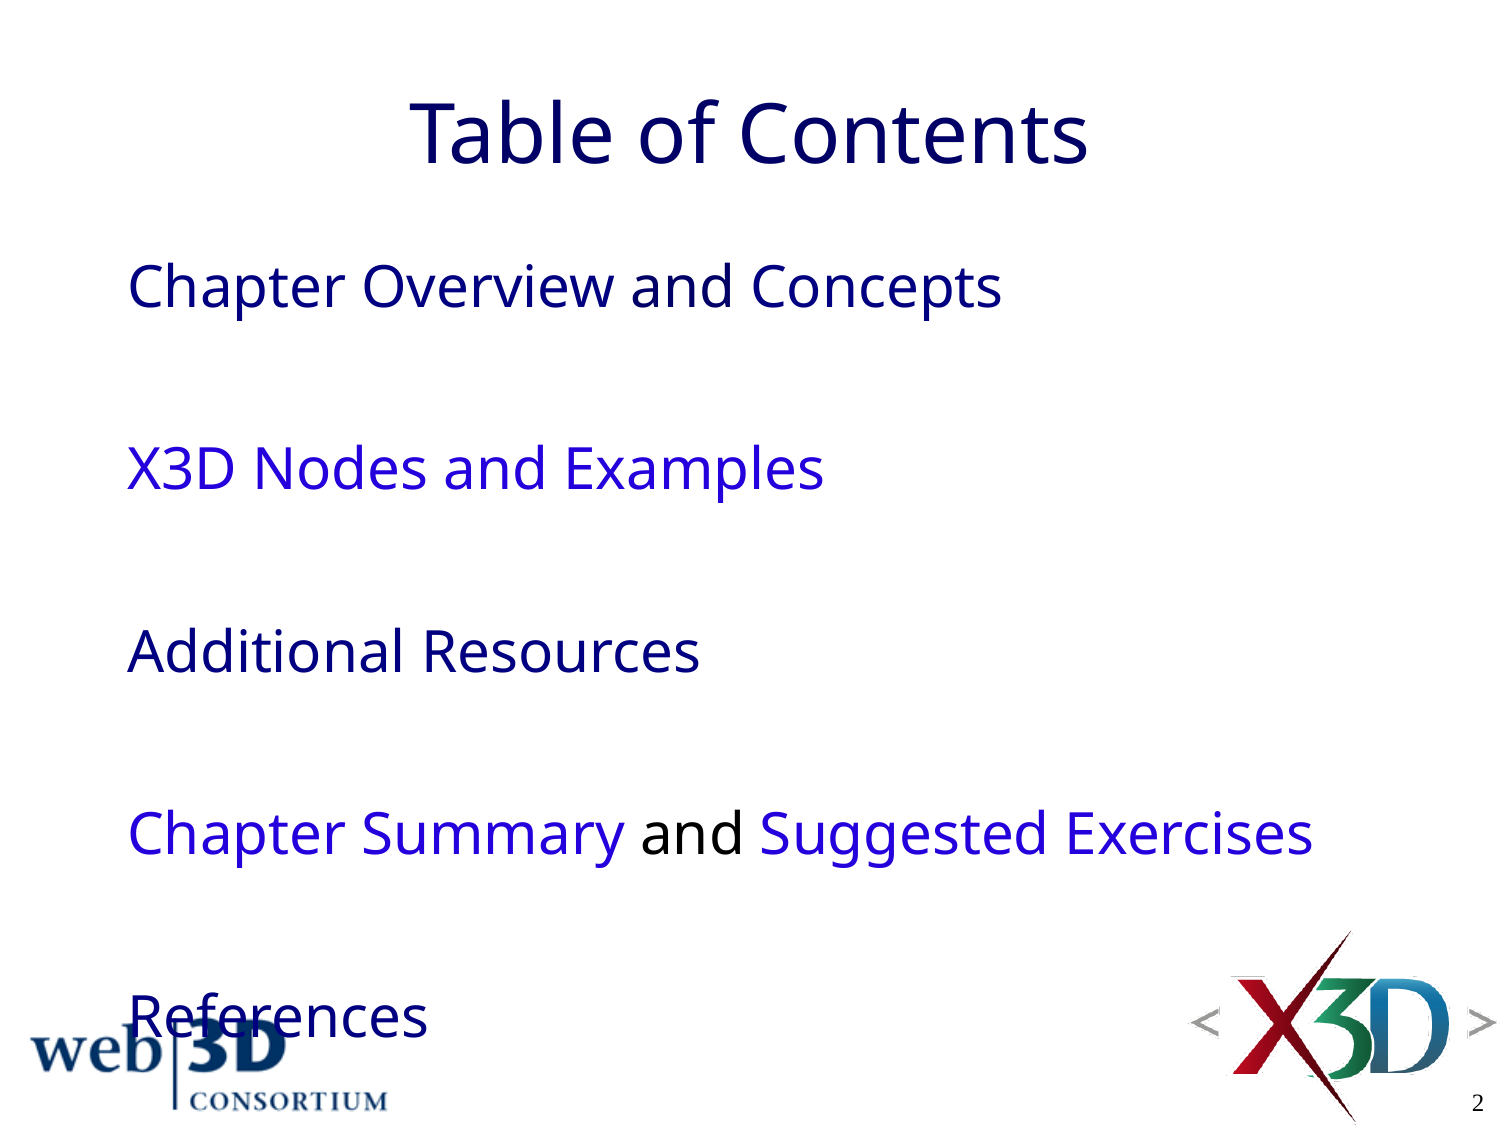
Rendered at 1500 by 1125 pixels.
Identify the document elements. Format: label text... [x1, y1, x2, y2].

list Chapter Overview and Concepts X3D Nodes and Examples Additional Resources Chapter Summary and Suggested Exercises References [112, 237, 1388, 996]
picture [138, 1009, 154, 1015]
picture [377, 1009, 393, 1018]
picture [225, 1009, 241, 1018]
picture [12, 1009, 413, 1121]
picture [280, 1009, 296, 1018]
picture [172, 1009, 188, 1018]
picture [1187, 926, 1500, 1125]
title Table of Contents [112, 29, 1388, 233]
